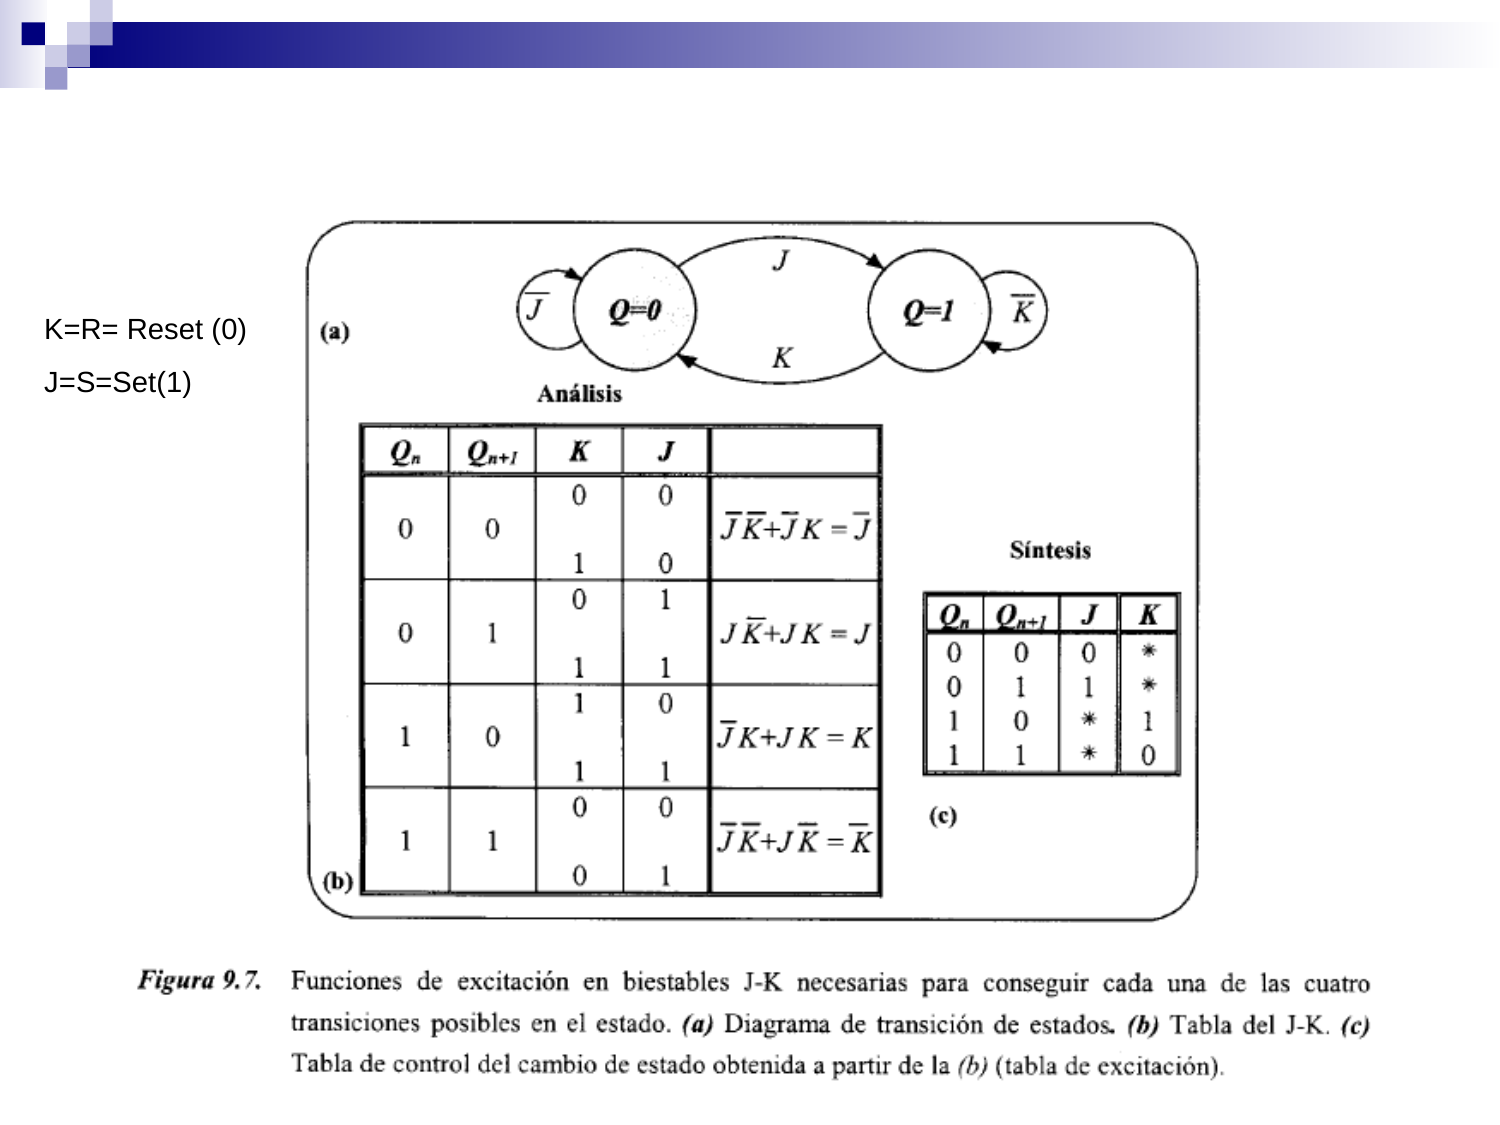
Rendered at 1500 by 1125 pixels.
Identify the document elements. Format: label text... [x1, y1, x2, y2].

text_box K=R= Reset (0) J=S=Set(1) [29, 302, 290, 407]
picture [112, 207, 1408, 1096]
